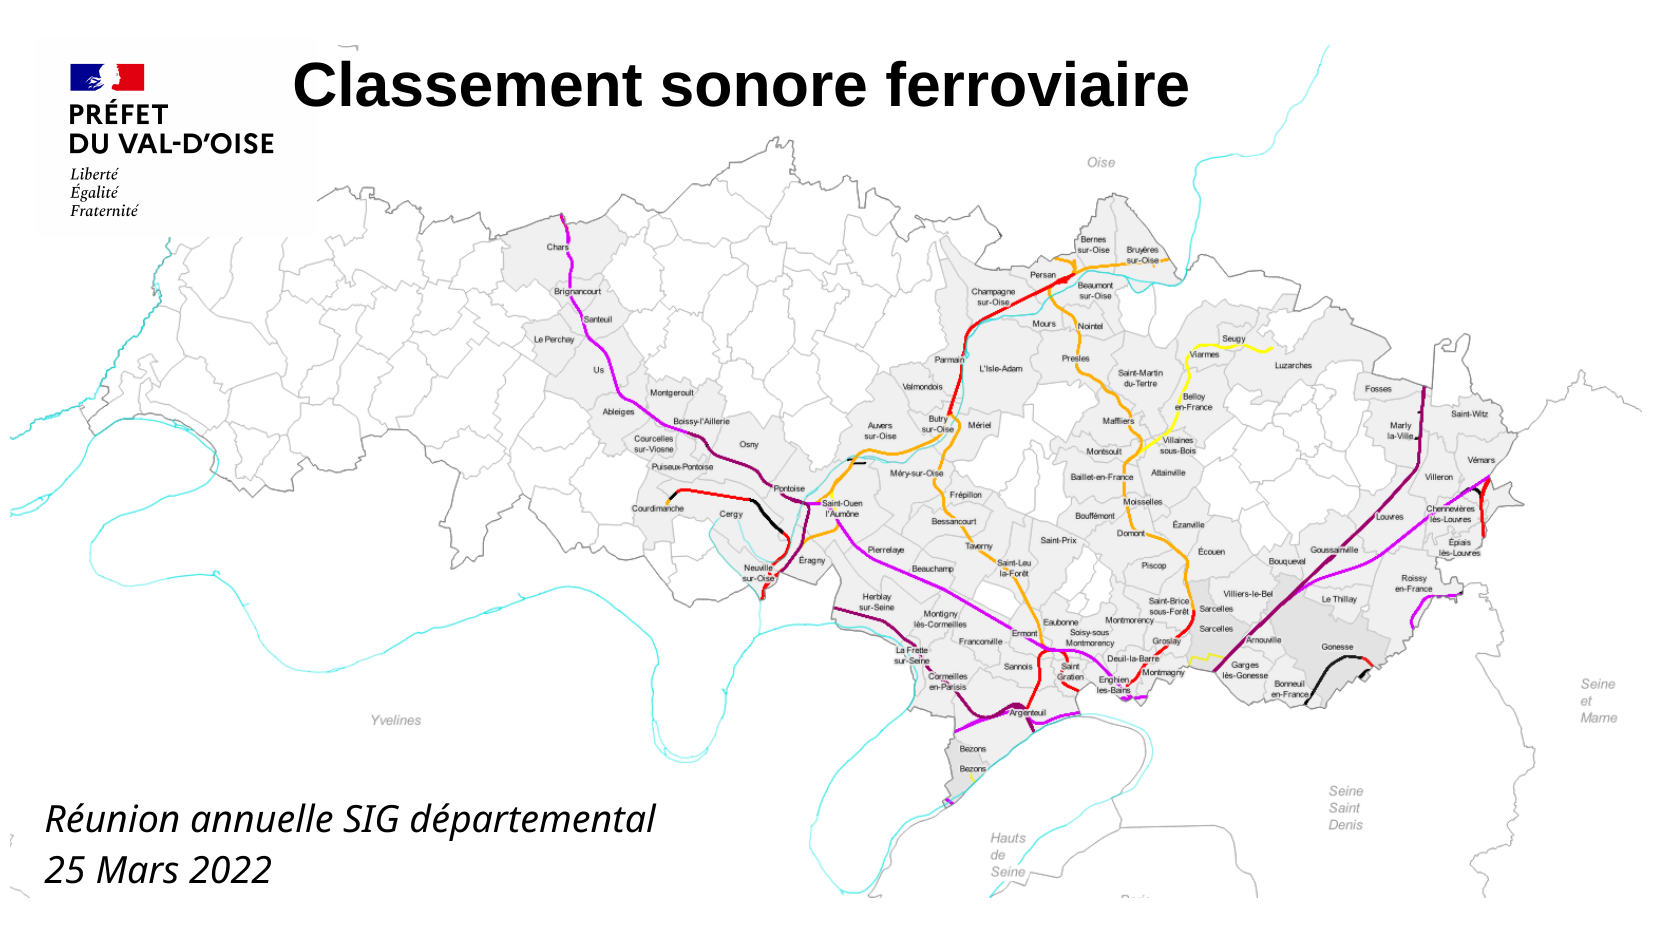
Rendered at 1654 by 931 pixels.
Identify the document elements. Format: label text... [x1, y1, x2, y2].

picture [10, 37, 1642, 898]
text_box Réunion annuelle SIG départemental 25 Mars 2022 [29, 785, 821, 892]
text_box Classement sonore ferroviaire [277, 42, 1577, 127]
